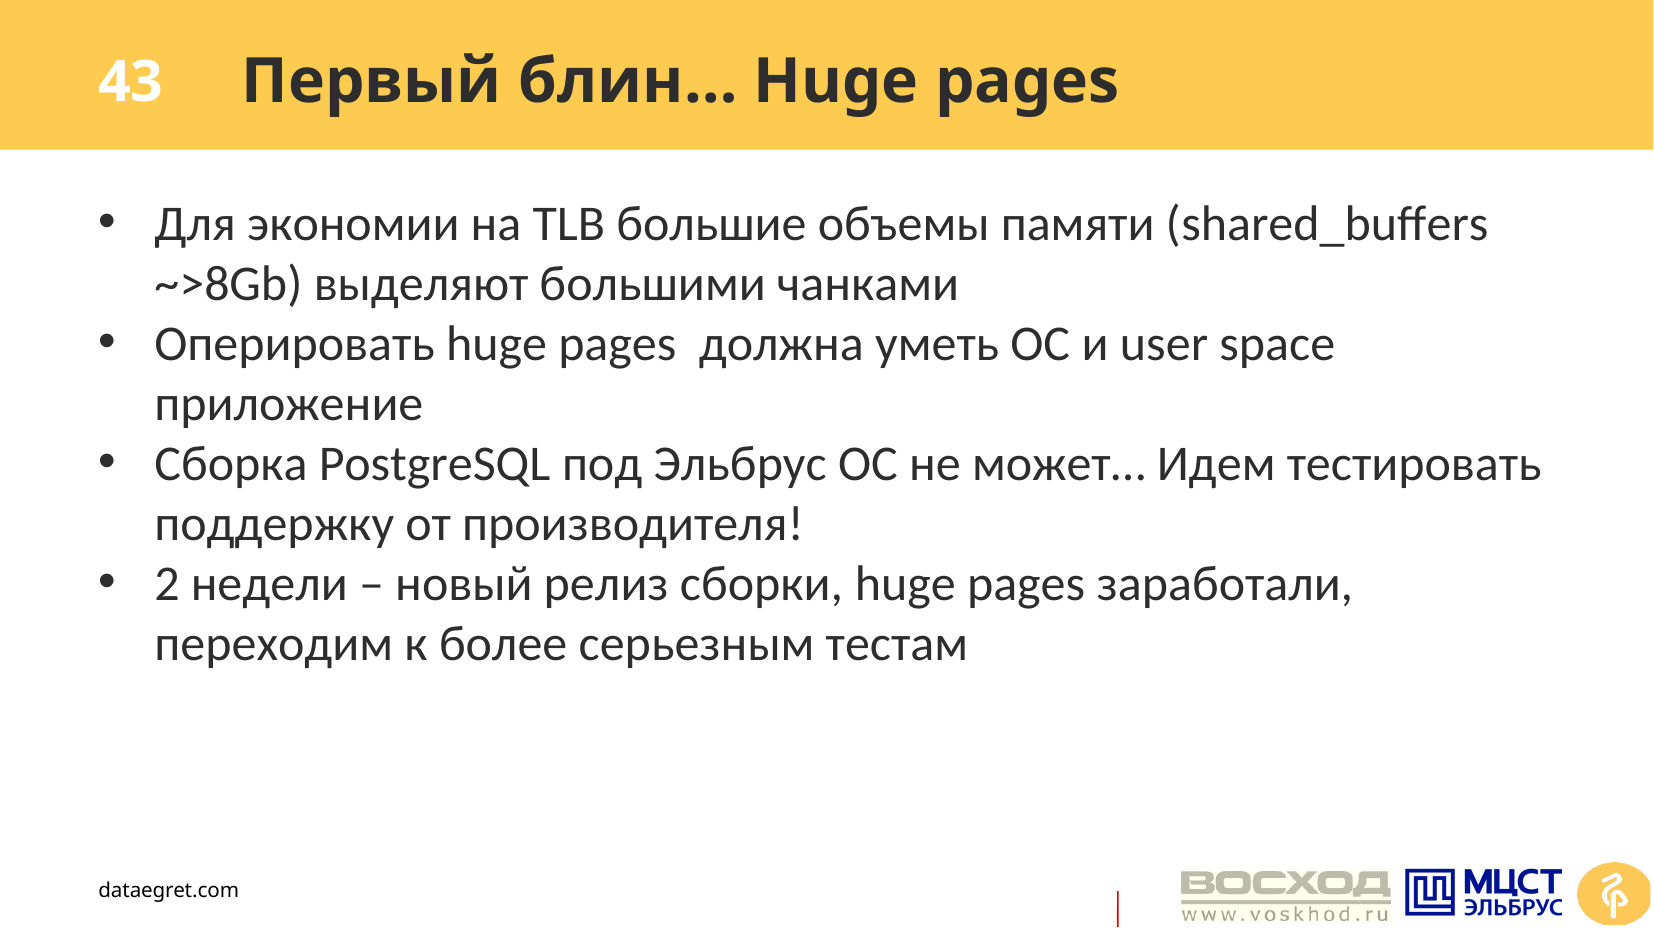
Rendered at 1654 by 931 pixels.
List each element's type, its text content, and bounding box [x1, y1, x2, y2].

picture [1402, 868, 1562, 916]
title Первый блин… Huge pages [226, 44, 1569, 122]
picture [1181, 871, 1391, 921]
text_box 43 [83, 44, 216, 122]
picture [1577, 862, 1651, 925]
text_box Для экономии на TLB большие объемы памяти (shared_buffers ~>8Gb) выделяют большими чанками Оперировать huge pages должна уметь ОС и user space приложение Сборка PostgreSQL под Эльбрус ОС не может… Идем тестировать поддержку от производителя! 2 недели – новый релиз сборки, huge pages заработали, переходим к более серьезным тестам [83, 182, 1569, 678]
list dataegret.com [83, 872, 889, 910]
